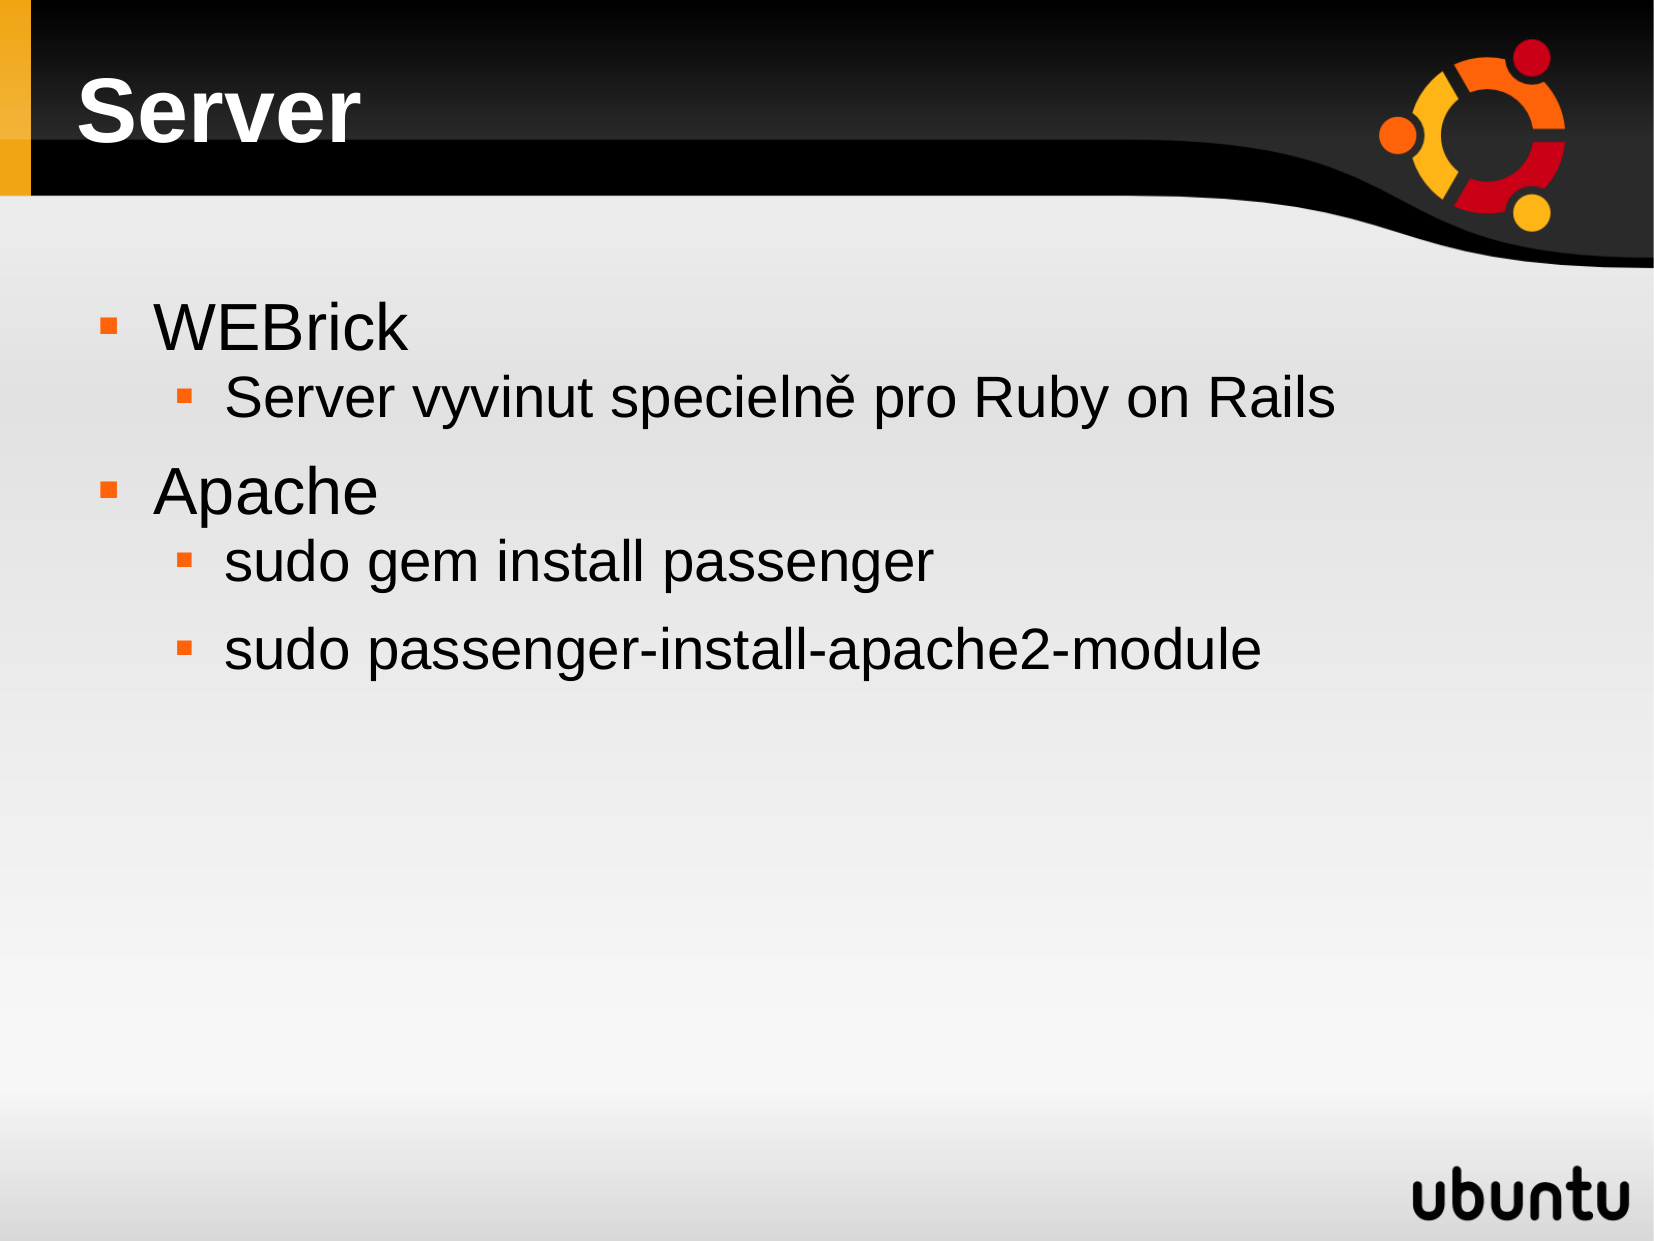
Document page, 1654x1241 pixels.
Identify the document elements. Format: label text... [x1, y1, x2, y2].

picture [0, 0, 1654, 1241]
title Server [76, 14, 1565, 207]
list WEBrick Server vyvinut specielně pro Ruby on Rails Apache sudo gem install passenger sudo passenger-install-apache2-module [82, 290, 1571, 1094]
